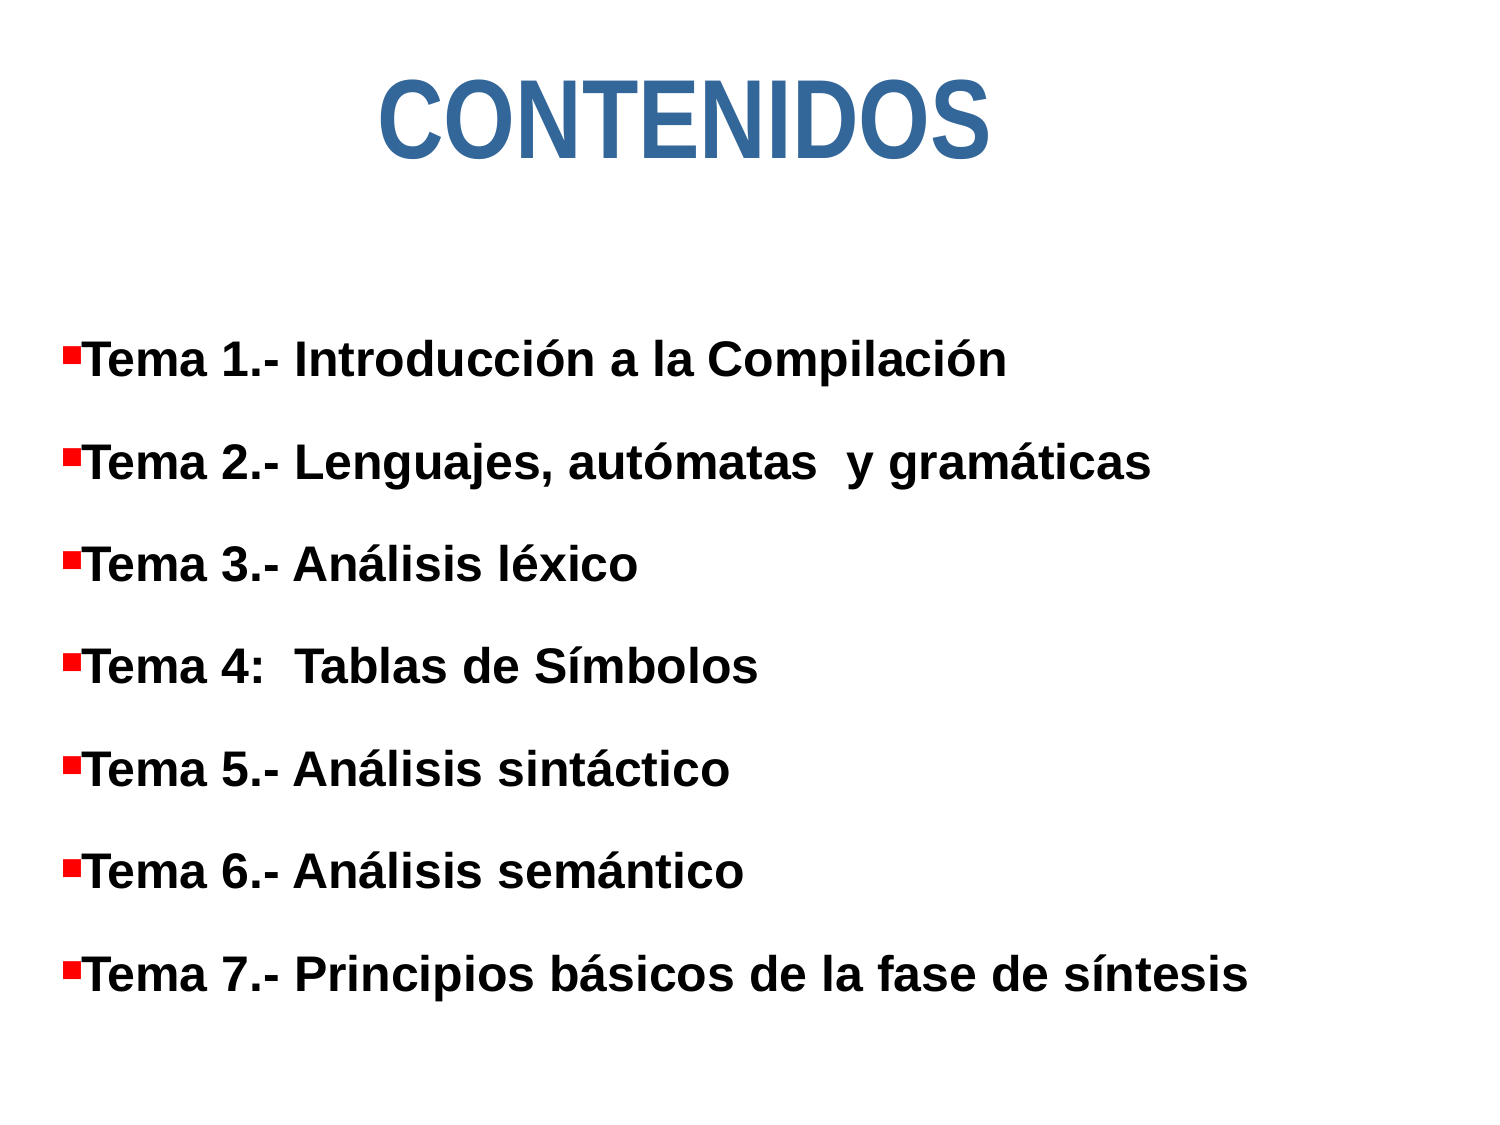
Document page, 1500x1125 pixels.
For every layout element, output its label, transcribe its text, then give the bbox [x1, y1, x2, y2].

title CONTENIDOS [362, 49, 1250, 188]
subtitle Tema 1.- Introducción a la Compilación Tema 2.- Lenguajes, autómatas y gramáticas Tema 3.- Análisis léxico Tema 4: Tablas de Símbolos Tema 5.- Análisis sintáctico Tema 6.- Análisis semántico Tema 7.- Principios básicos de la fase de síntesis [50, 212, 1450, 1125]
